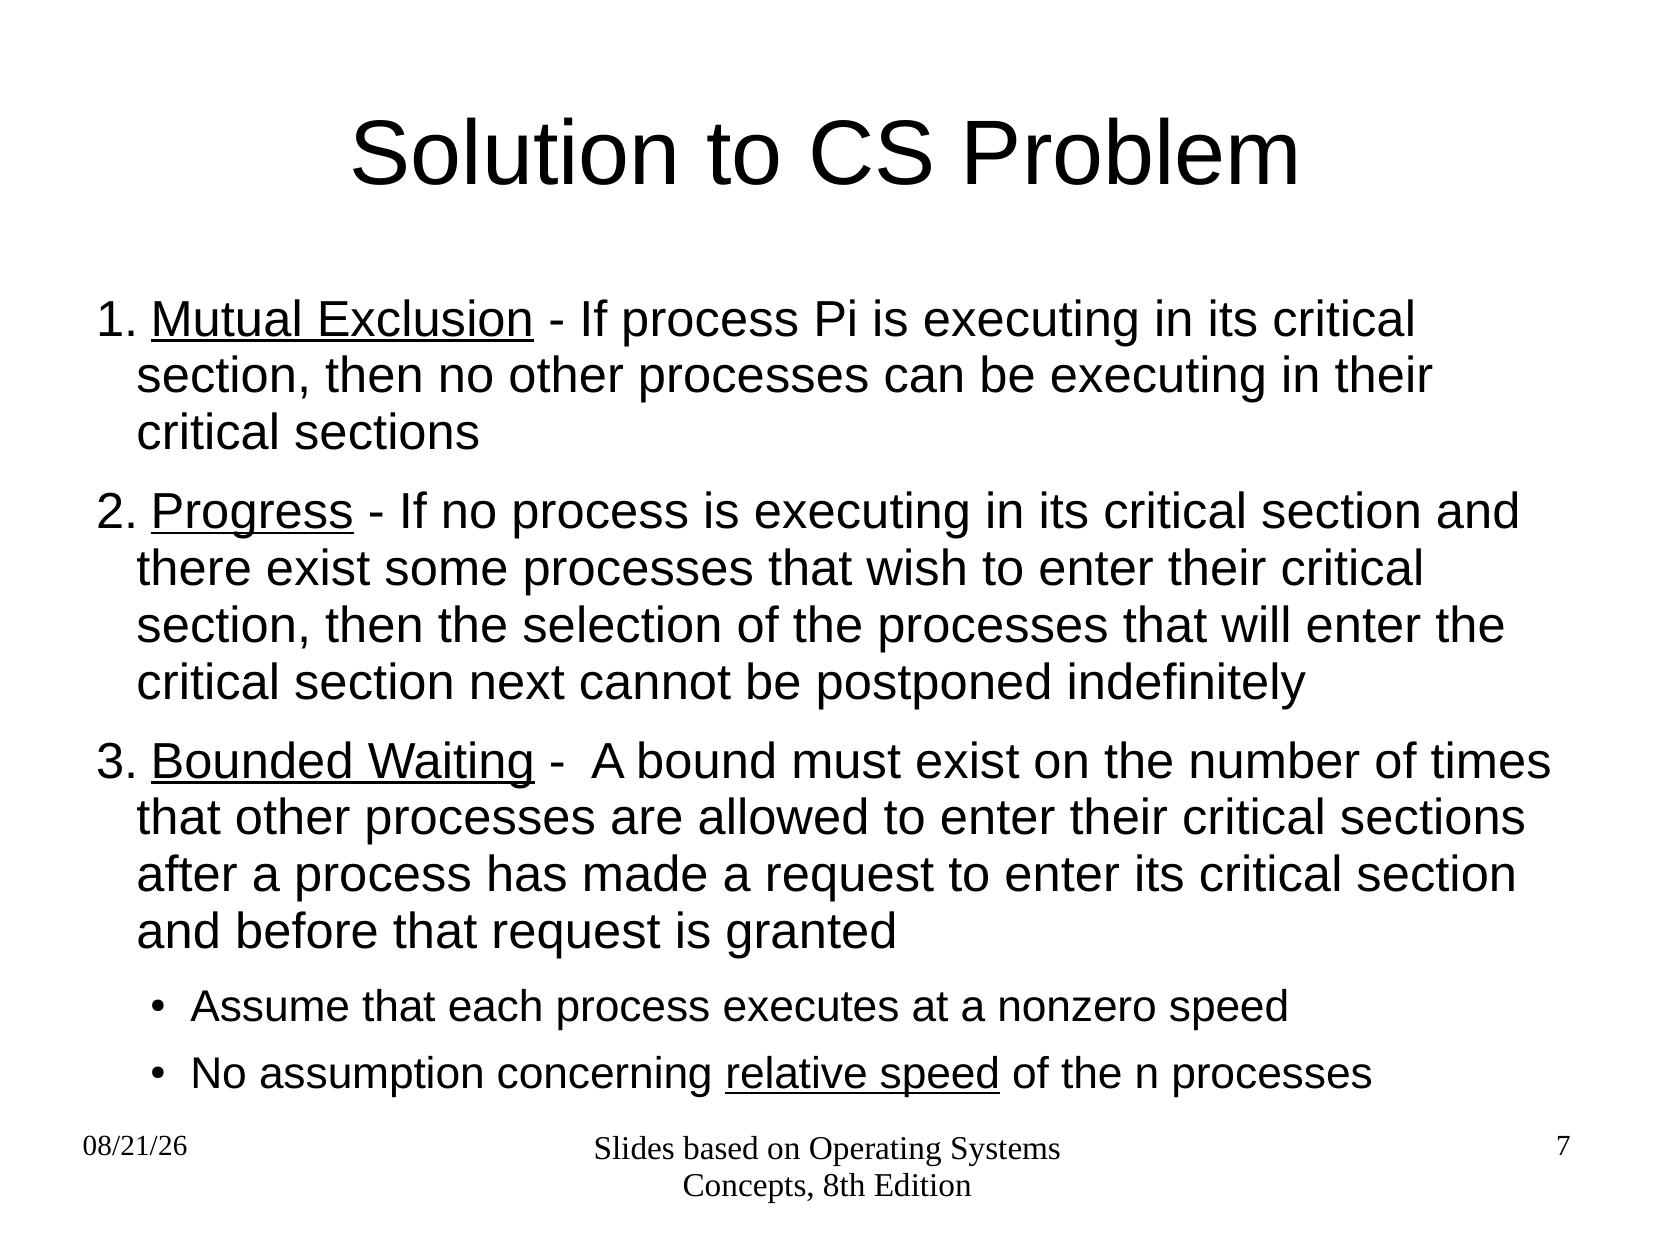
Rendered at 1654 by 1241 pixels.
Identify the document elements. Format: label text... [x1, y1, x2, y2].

title Solution to CS Problem [82, 49, 1571, 257]
list Mutual Exclusion - If process Pi is executing in its critical section, then no other processes can be executing in their critical sections Progress - If no process is executing in its critical section and there exist some processes that wish to enter their critical section, then the selection of the processes that will enter the critical section next cannot be postponed indefinitely Bounded Waiting - A bound must exist on the number of times that other processes are allowed to enter their critical sections after a process has made a request to enter its critical section and before that request is granted Assume that each process executes at a nonzero speed No assumption concerning relative speed of the n processes [82, 290, 1571, 1109]
